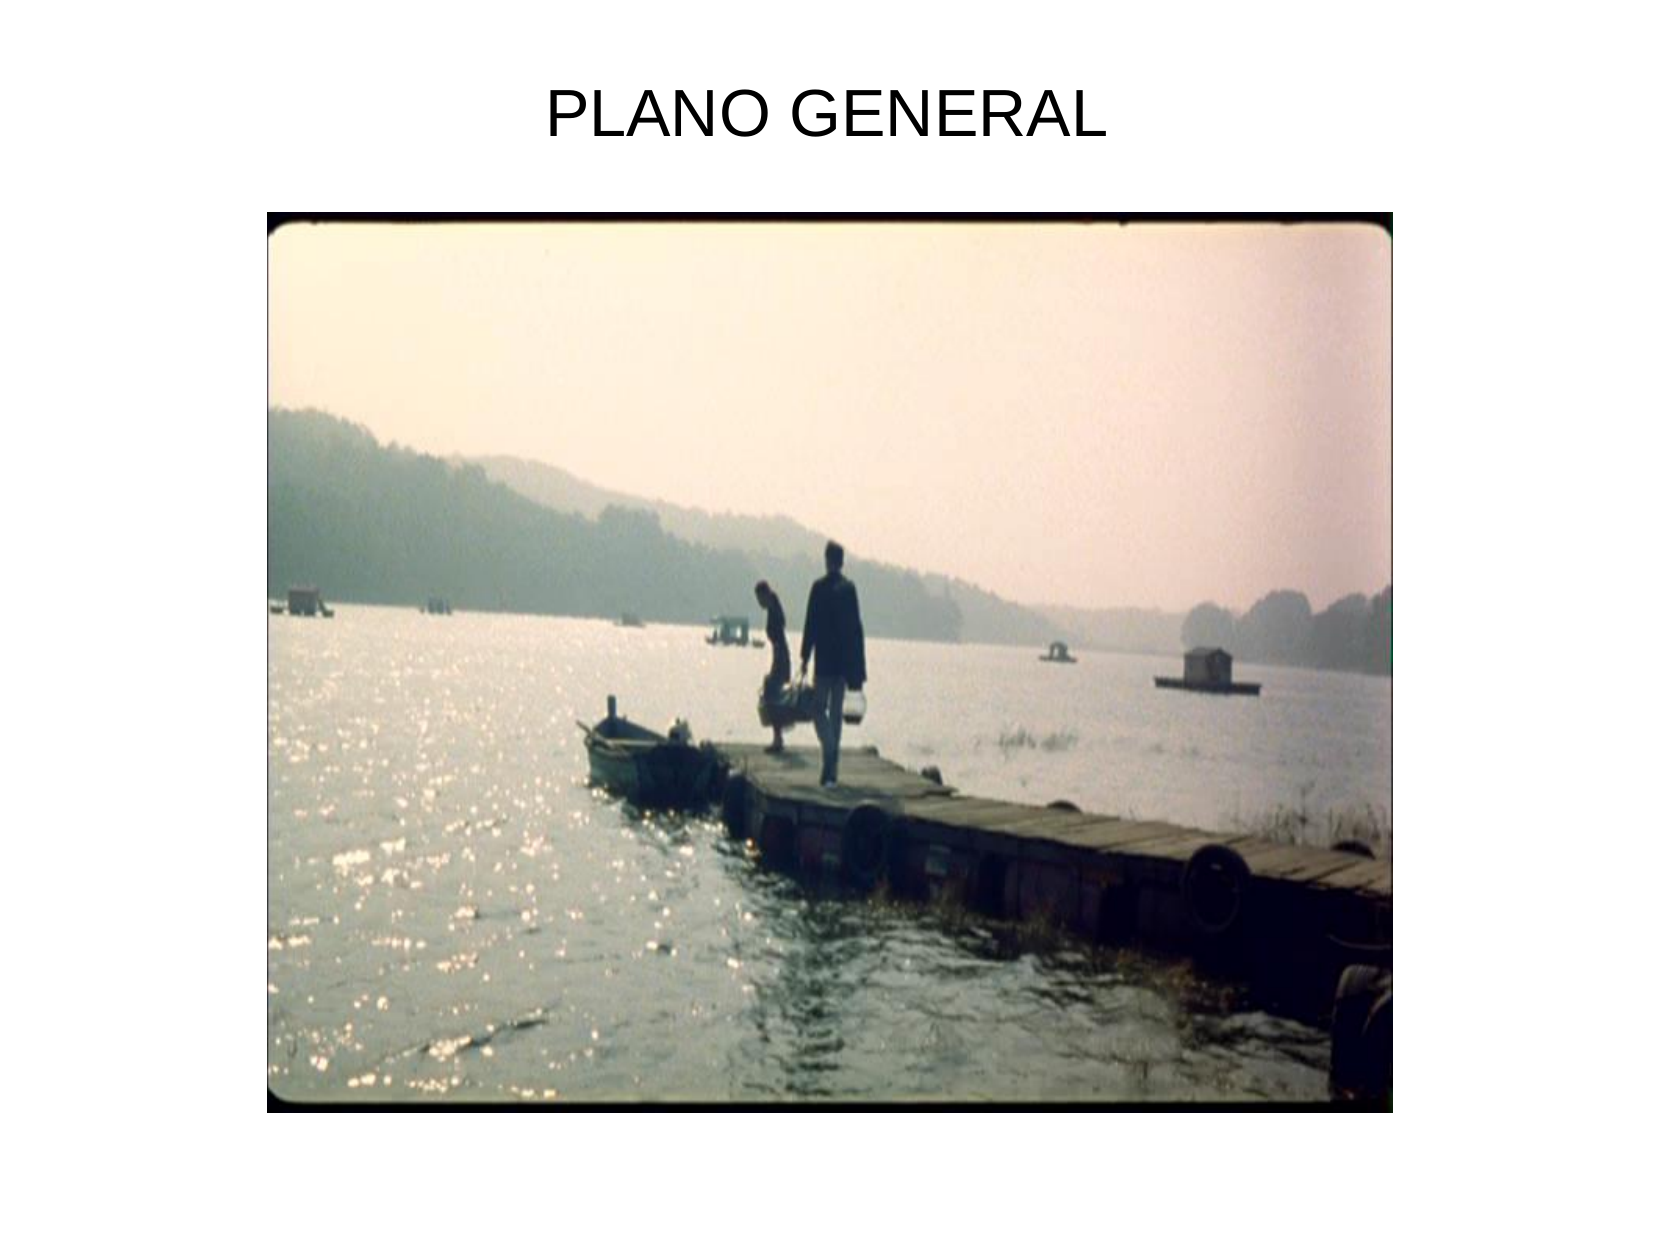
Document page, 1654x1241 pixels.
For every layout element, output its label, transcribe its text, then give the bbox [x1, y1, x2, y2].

picture [267, 212, 1393, 1113]
title PLANO GENERAL [82, 49, 1571, 178]
